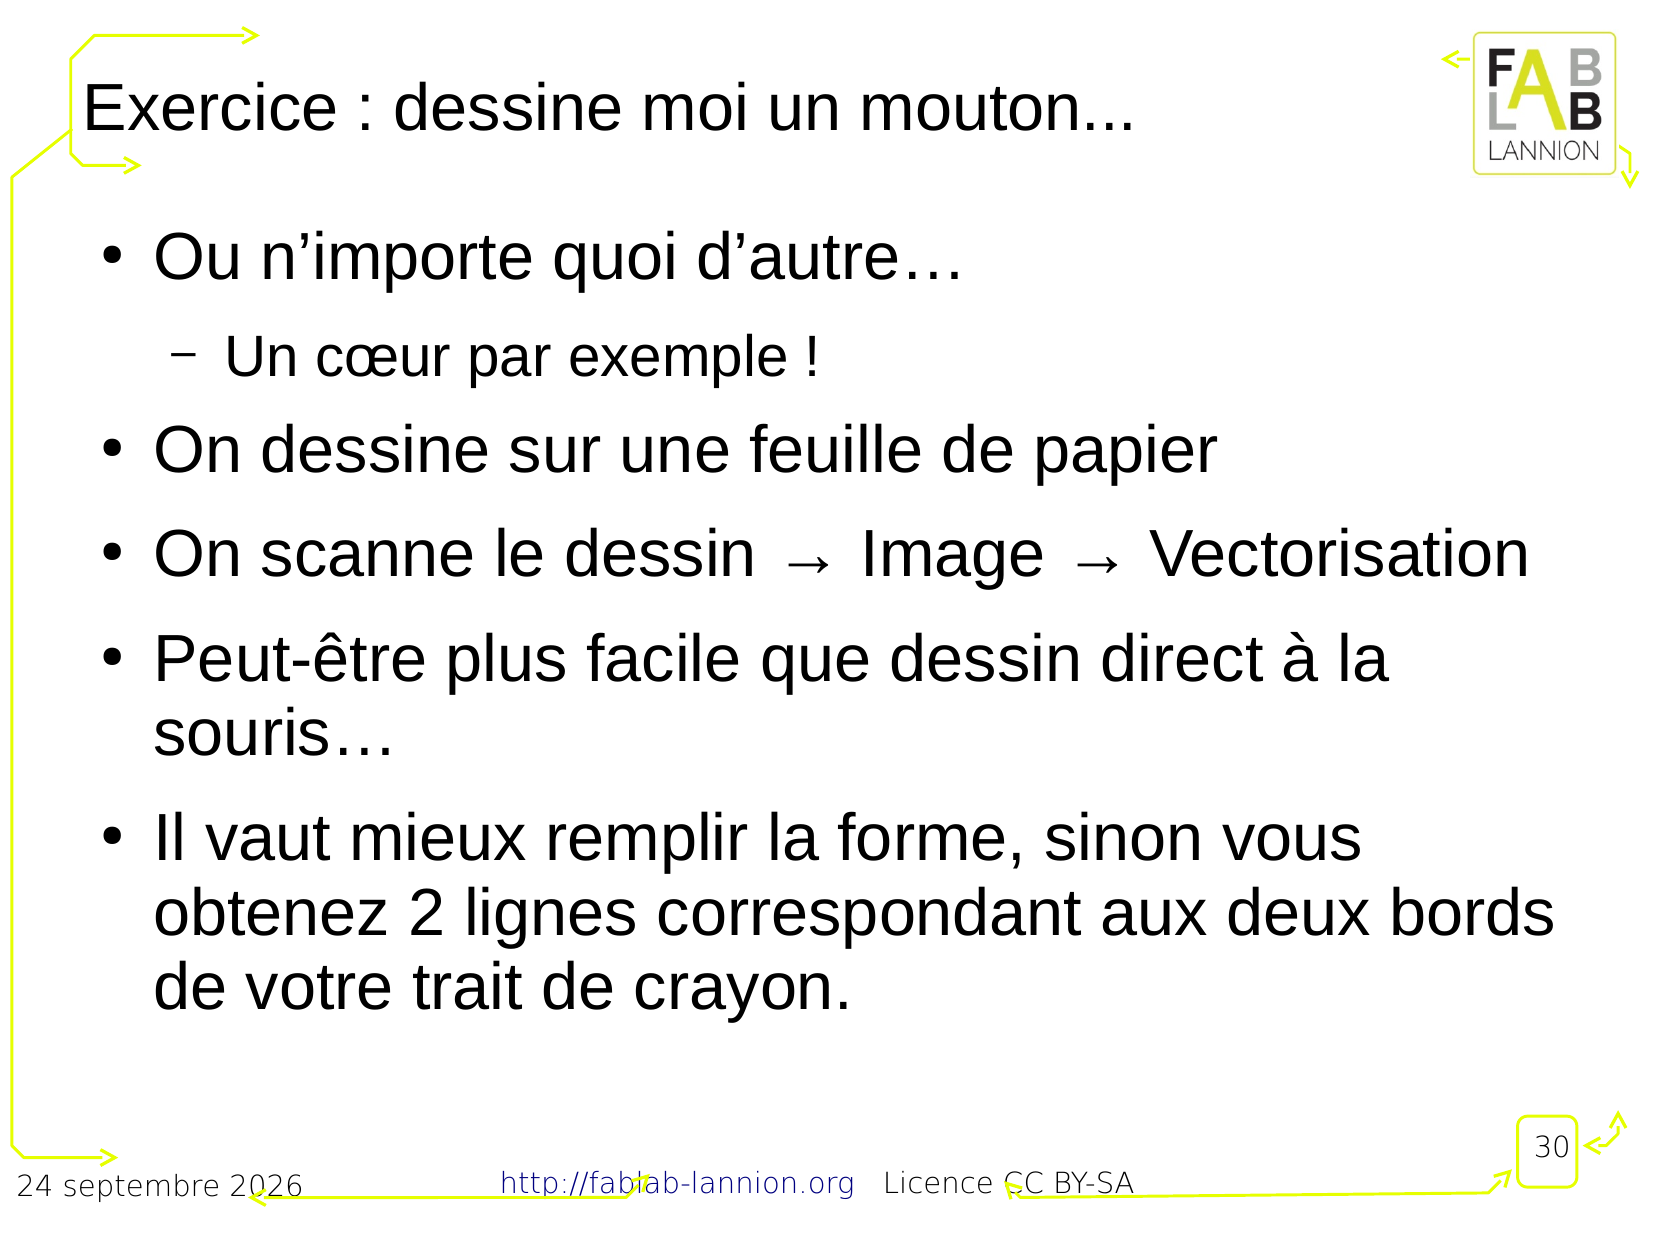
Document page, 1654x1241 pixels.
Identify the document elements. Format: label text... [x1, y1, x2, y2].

title Exercice : dessine moi un mouton... [82, 49, 1441, 166]
picture [1470, 29, 1619, 178]
list Ou n’importe quoi d’autre… Un cœur par exemple ! On dessine sur une feuille de papier On scanne le dessin → Image → Vectorisation Peut-être plus facile que dessin direct à la souris… Il vaut mieux remplir la forme, sinon vous obtenez 2 lignes correspondant aux deux bords de votre trait de crayon. [82, 219, 1571, 1040]
